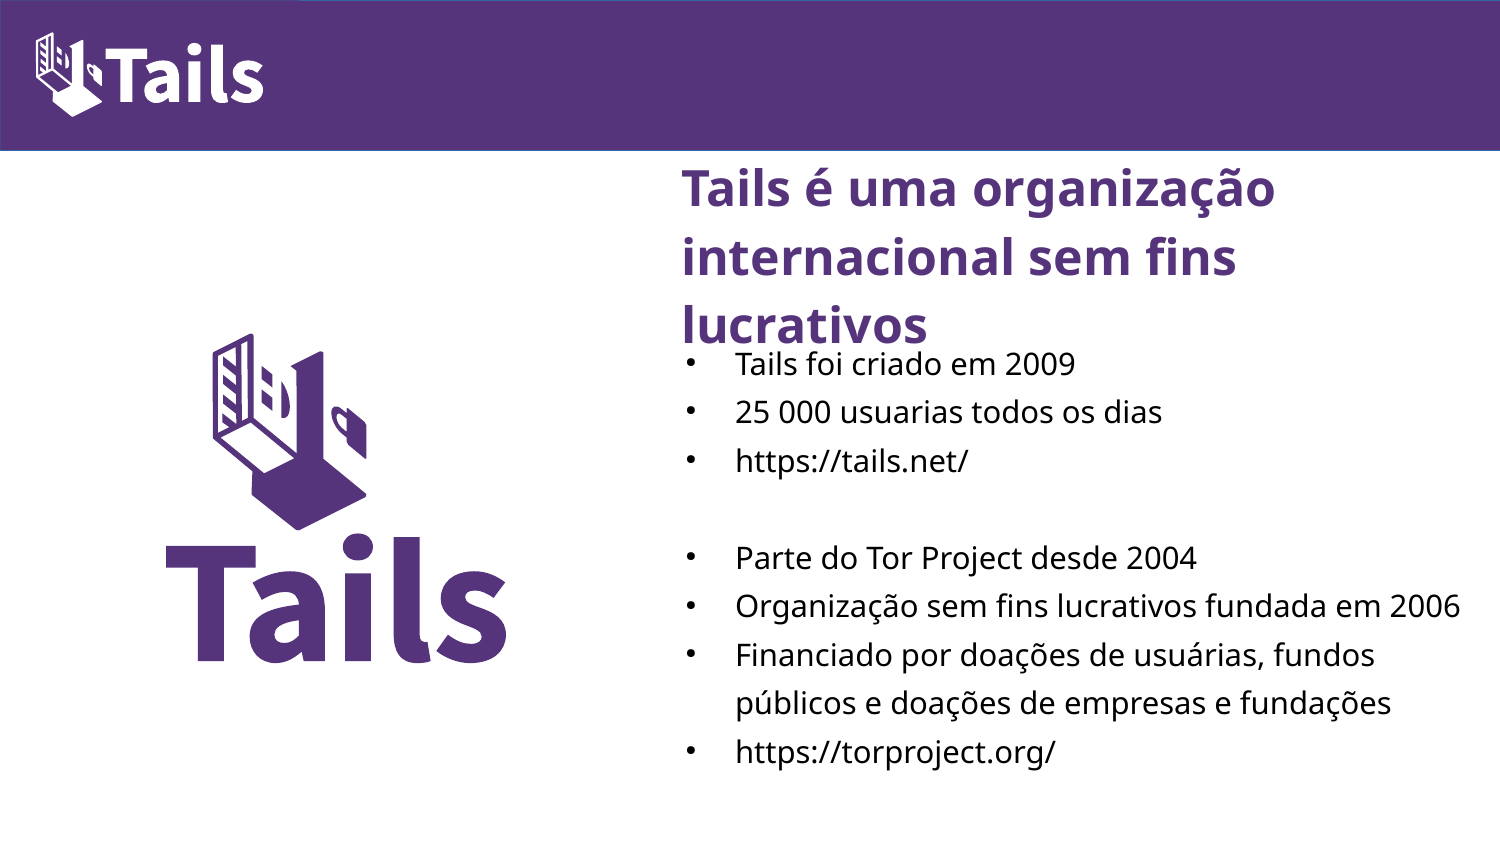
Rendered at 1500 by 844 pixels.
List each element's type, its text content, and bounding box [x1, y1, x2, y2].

list Tails foi criado em 2009 25 000 usuarias todos os dias https://tails.net/ Parte do Tor Project desde 2004 Organização sem fins lucrativos fundada em 2006 Financiado por doações de usuárias, fundos públicos e doações de empresas e fundações https://torproject.org/ [669, 335, 1463, 788]
picture [139, 302, 533, 695]
title Tails é uma organização internacional sem fins lucrativos [681, 192, 1426, 319]
